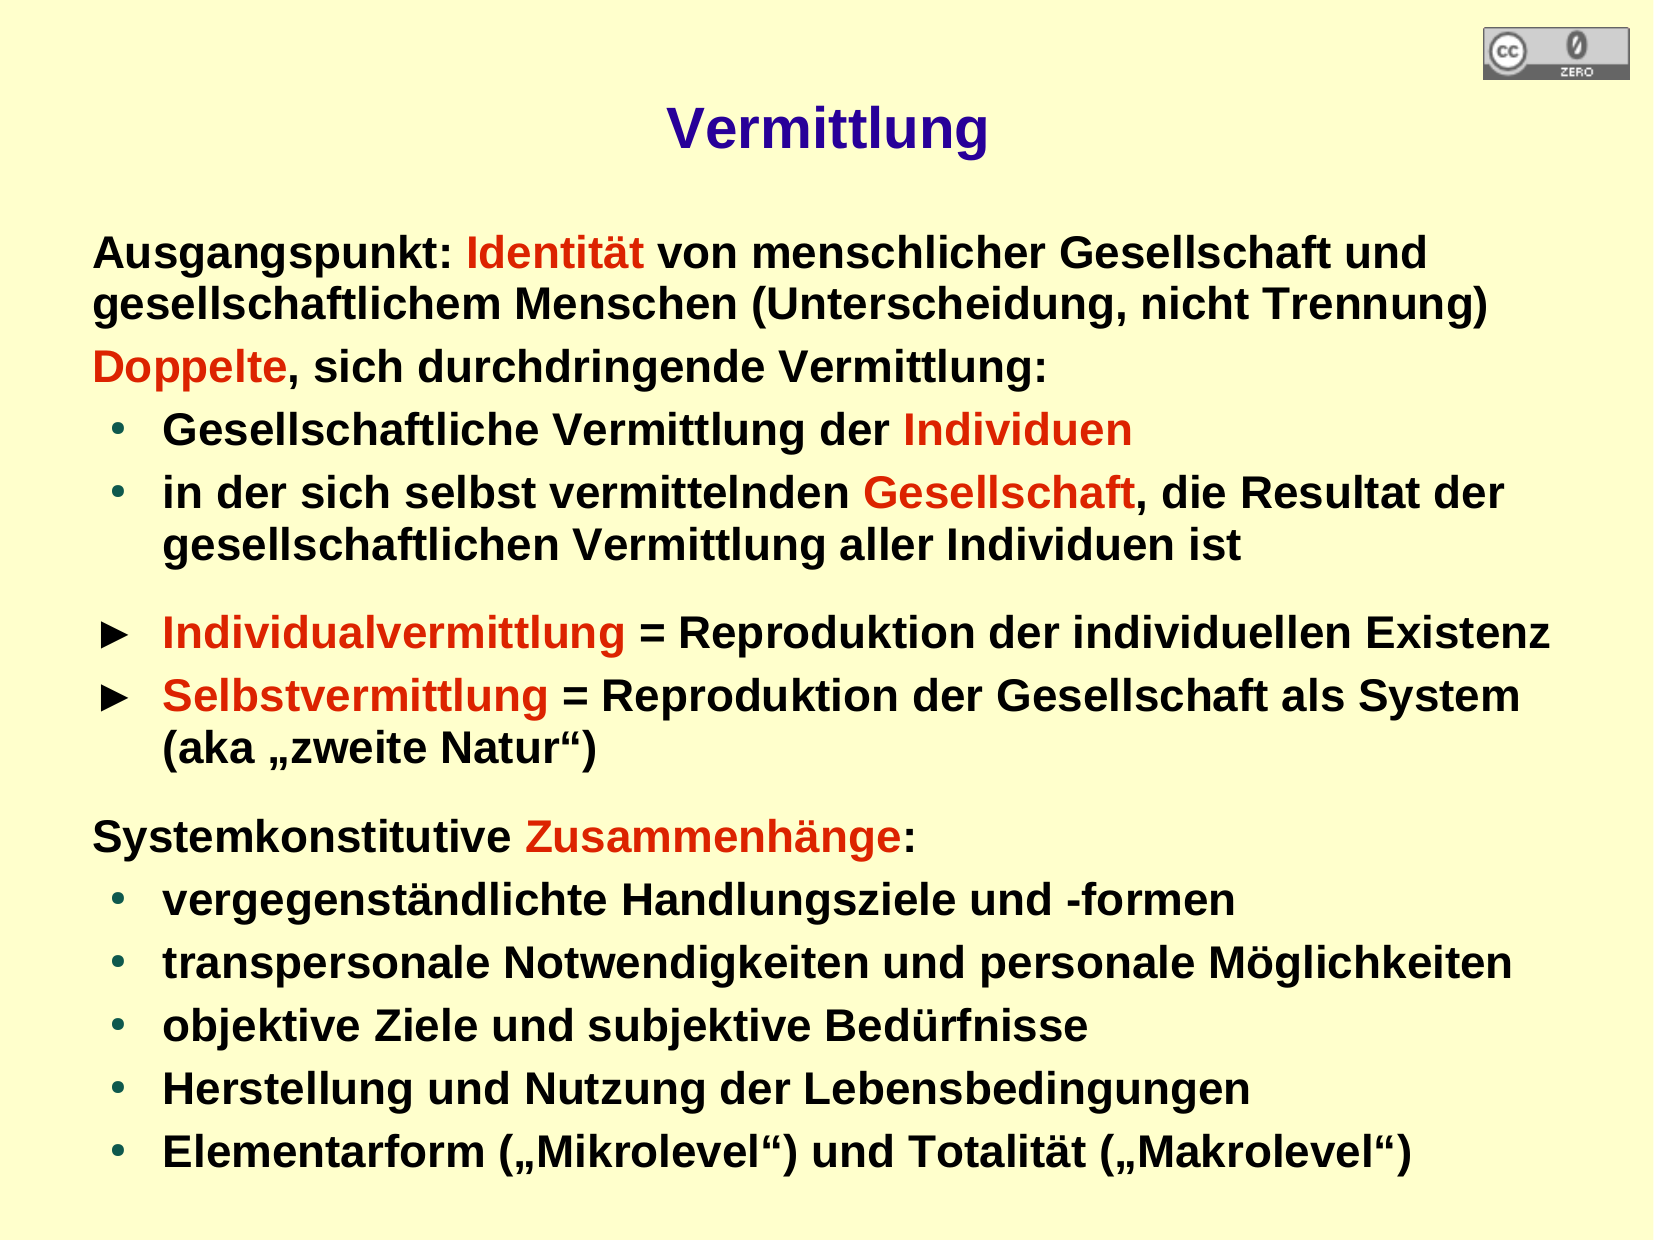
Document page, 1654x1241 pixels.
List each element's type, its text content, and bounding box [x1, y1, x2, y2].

title Vermittlung [86, 49, 1571, 207]
list Ausgangspunkt: Identität von menschlicher Gesellschaft und gesellschaftlichem Menschen (Unterscheidung, nicht Trennung) Doppelte, sich durchdringende Vermittlung: Gesellschaftliche Vermittlung der Individuen in der sich selbst vermittelnden Gesellschaft, die Resultat der gesellschaftlichen Vermittlung aller Individuen ist ► Individualvermittlung = Reproduktion der individuellen Existenz ► Selbstvermittlung = Reproduktion der Gesellschaft als System (aka „zweite Natur“) Systemkonstitutive Zusammenhänge: vergegenständlichte Handlungsziele und -formen transpersonale Notwendigkeiten und personale Möglichkeiten objektive Ziele und subjektive Bedürfnisse Herstellung und Nutzung der Lebensbedingungen Elementarform („Mikrolevel“) und Totalität („Makrolevel“) [92, 226, 1565, 1178]
picture [1483, 27, 1630, 80]
